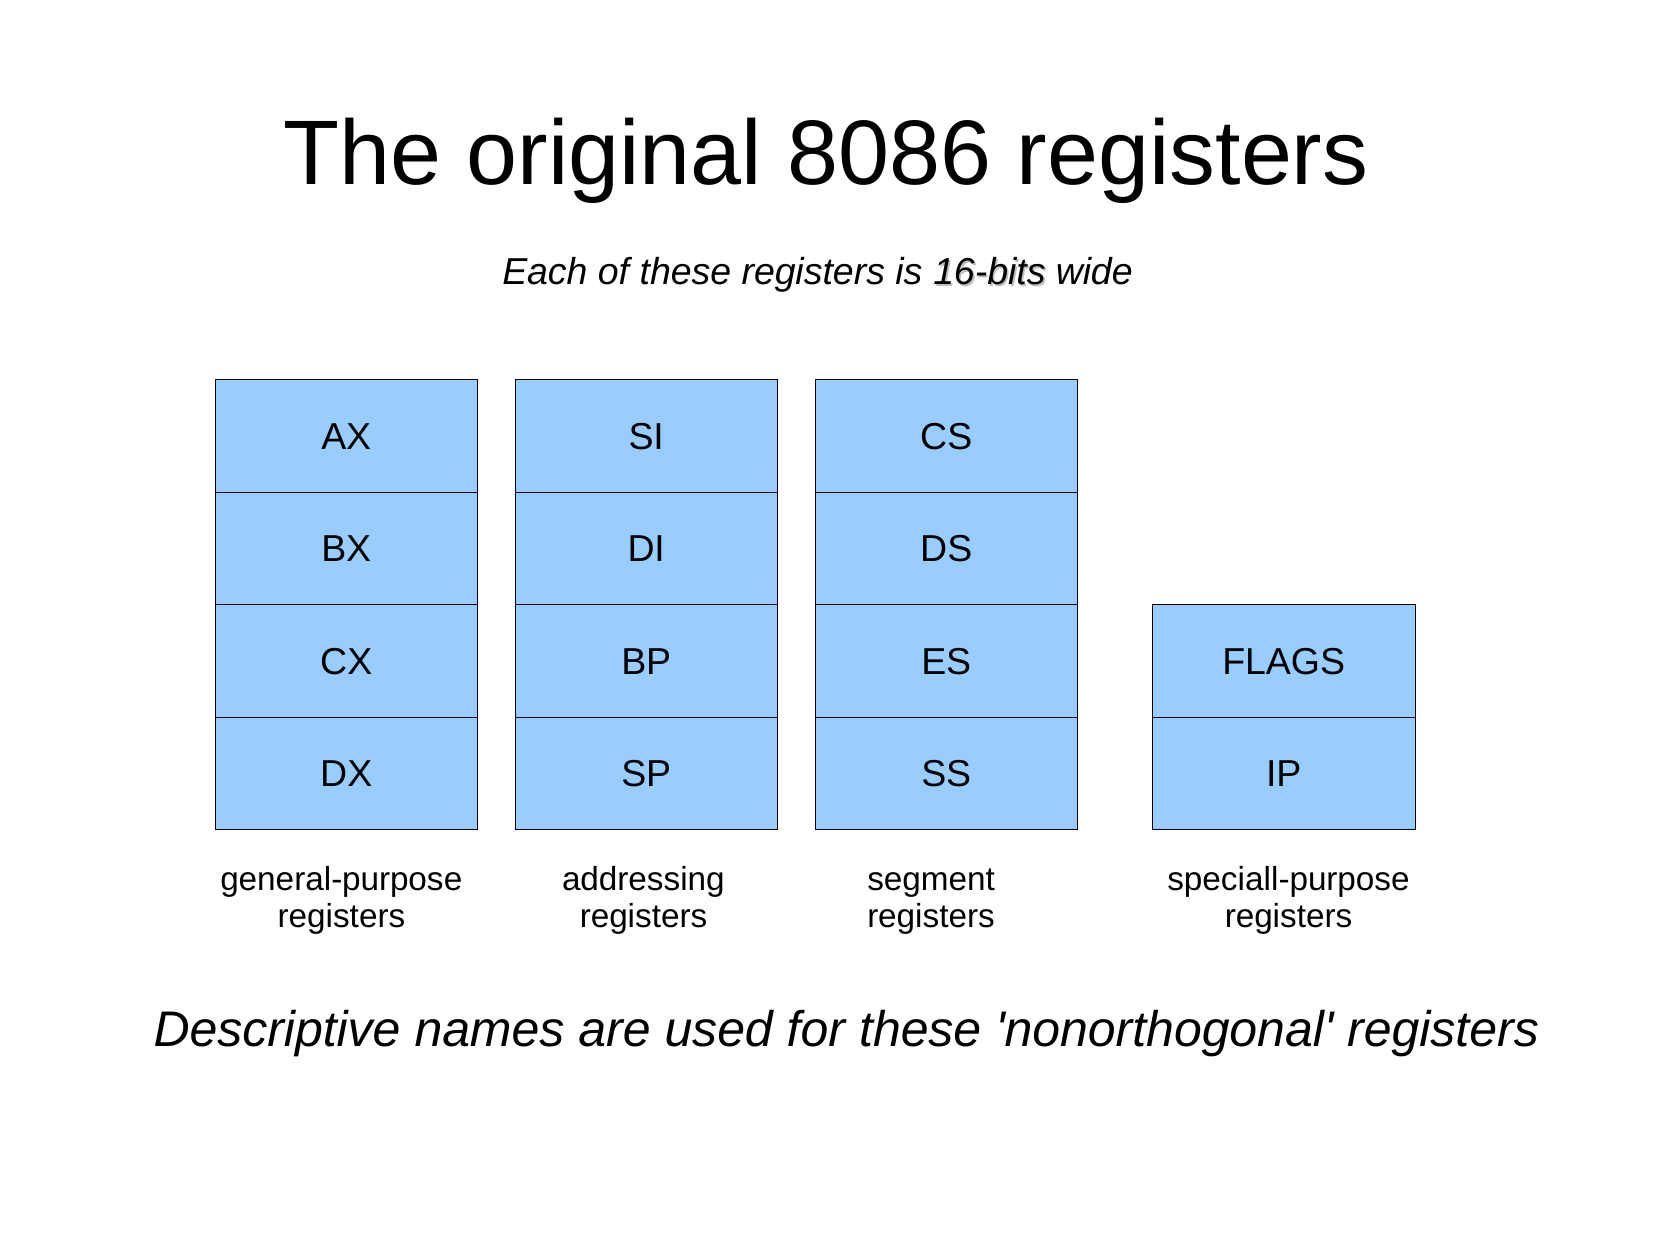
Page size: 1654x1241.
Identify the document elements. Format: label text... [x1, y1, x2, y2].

text_box DX [215, 717, 478, 830]
text_box DS [815, 492, 1078, 604]
text_box CS [815, 379, 1078, 492]
text_box SS [815, 717, 1078, 830]
text_box SI [515, 379, 778, 492]
text_box speciall-purpose registers [1152, 853, 1425, 943]
text_box BP [515, 605, 778, 717]
text_box ES [815, 604, 1078, 717]
text_box Each of these registers is 16-bits wide [487, 243, 1148, 301]
text_box segment registers [852, 853, 1010, 943]
list Descriptive names are used for these 'nonorthogonal' registers [82, 290, 1571, 1094]
text_box CX [215, 604, 478, 717]
text_box IP [1152, 717, 1416, 830]
text_box general-purpose registers [205, 853, 478, 942]
text_box addressing registers [547, 853, 741, 942]
text_box DI [515, 492, 778, 605]
title The original 8086 registers [82, 56, 1571, 250]
text_box AX [215, 379, 478, 492]
text_box BX [215, 492, 478, 604]
text_box FLAGS [1152, 604, 1416, 717]
text_box SP [515, 717, 778, 830]
